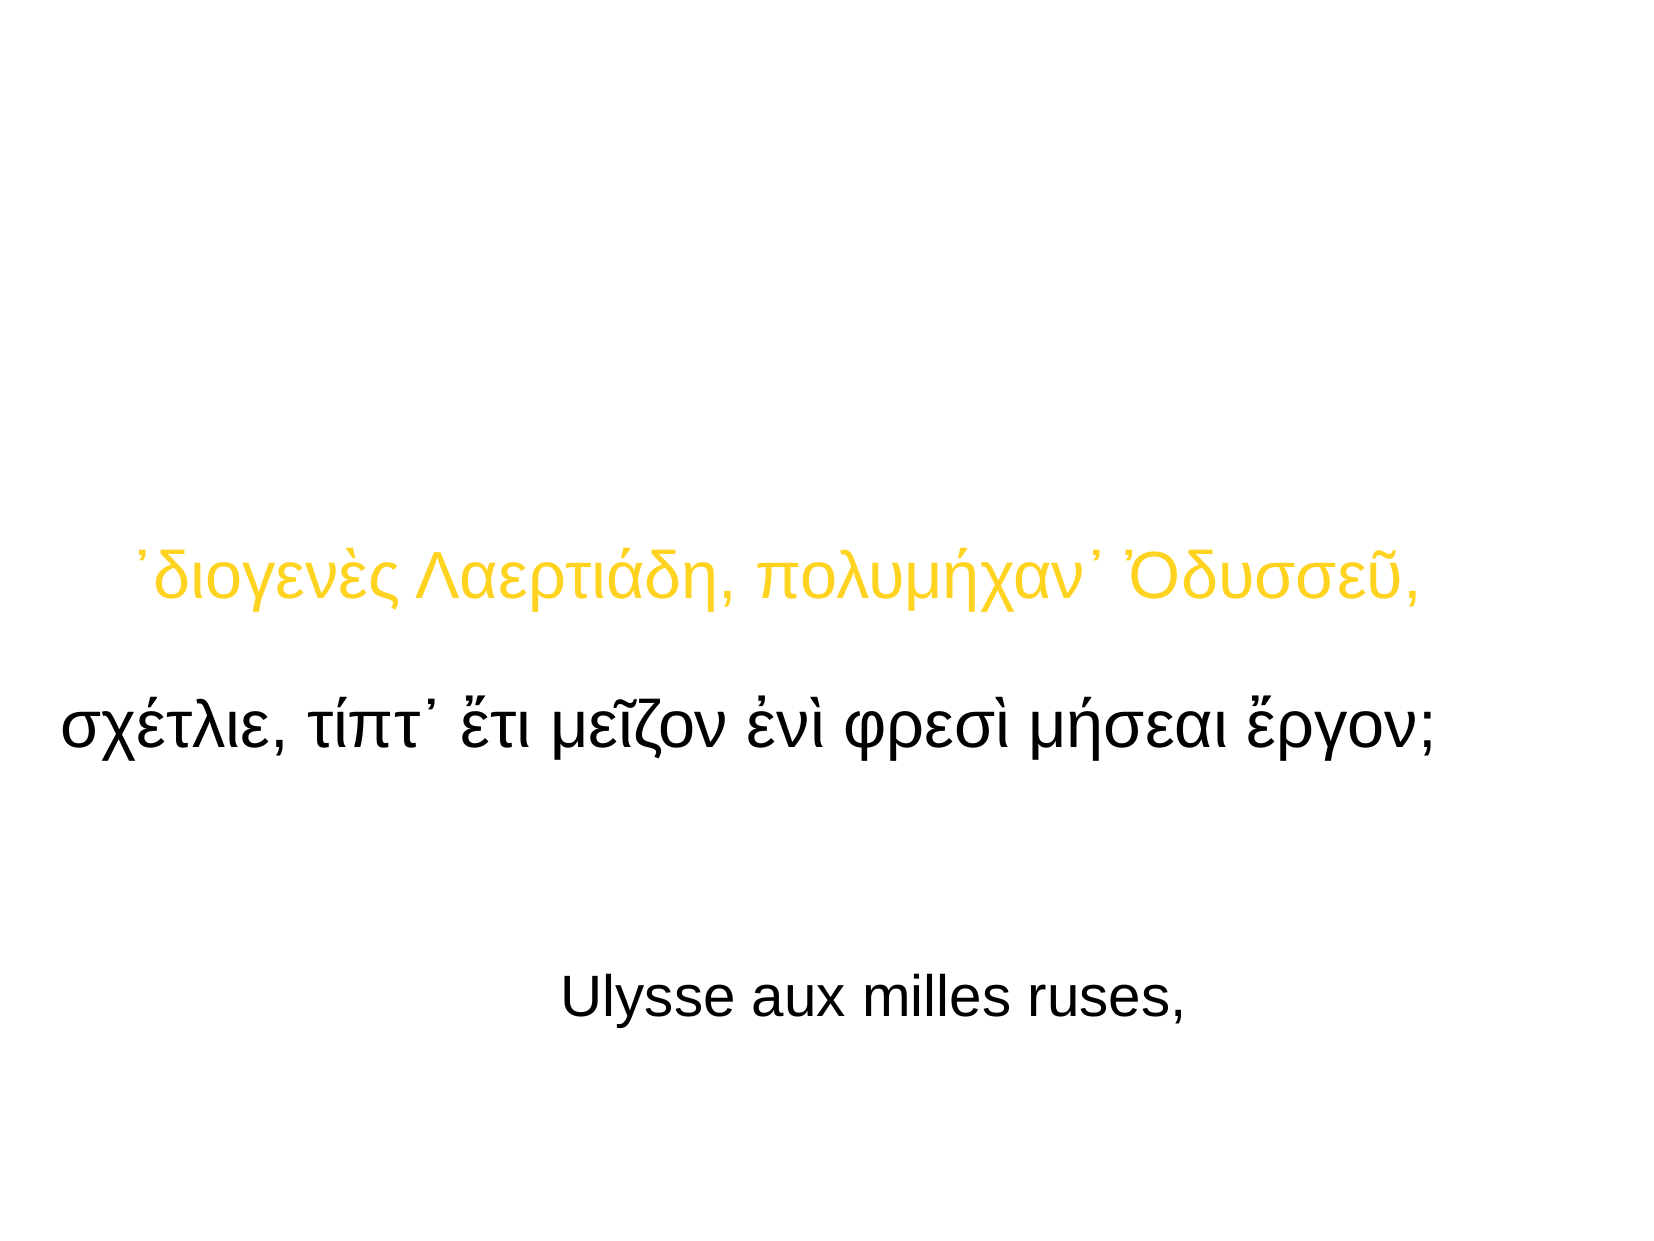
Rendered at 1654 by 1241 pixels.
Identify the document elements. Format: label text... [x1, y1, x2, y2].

subtitle ᾽διογενὲς Λαερτιάδη, πολυμήχαν᾽ Ὀδυσσεῦ, σχέτλιε, τίπτ᾽ ἔτι μεῖζον ἐνὶ φρεσὶ μήσεαι ἔργον; [23, 290, 1512, 1010]
text_box Ulysse aux milles ruses, [519, 956, 1229, 1037]
